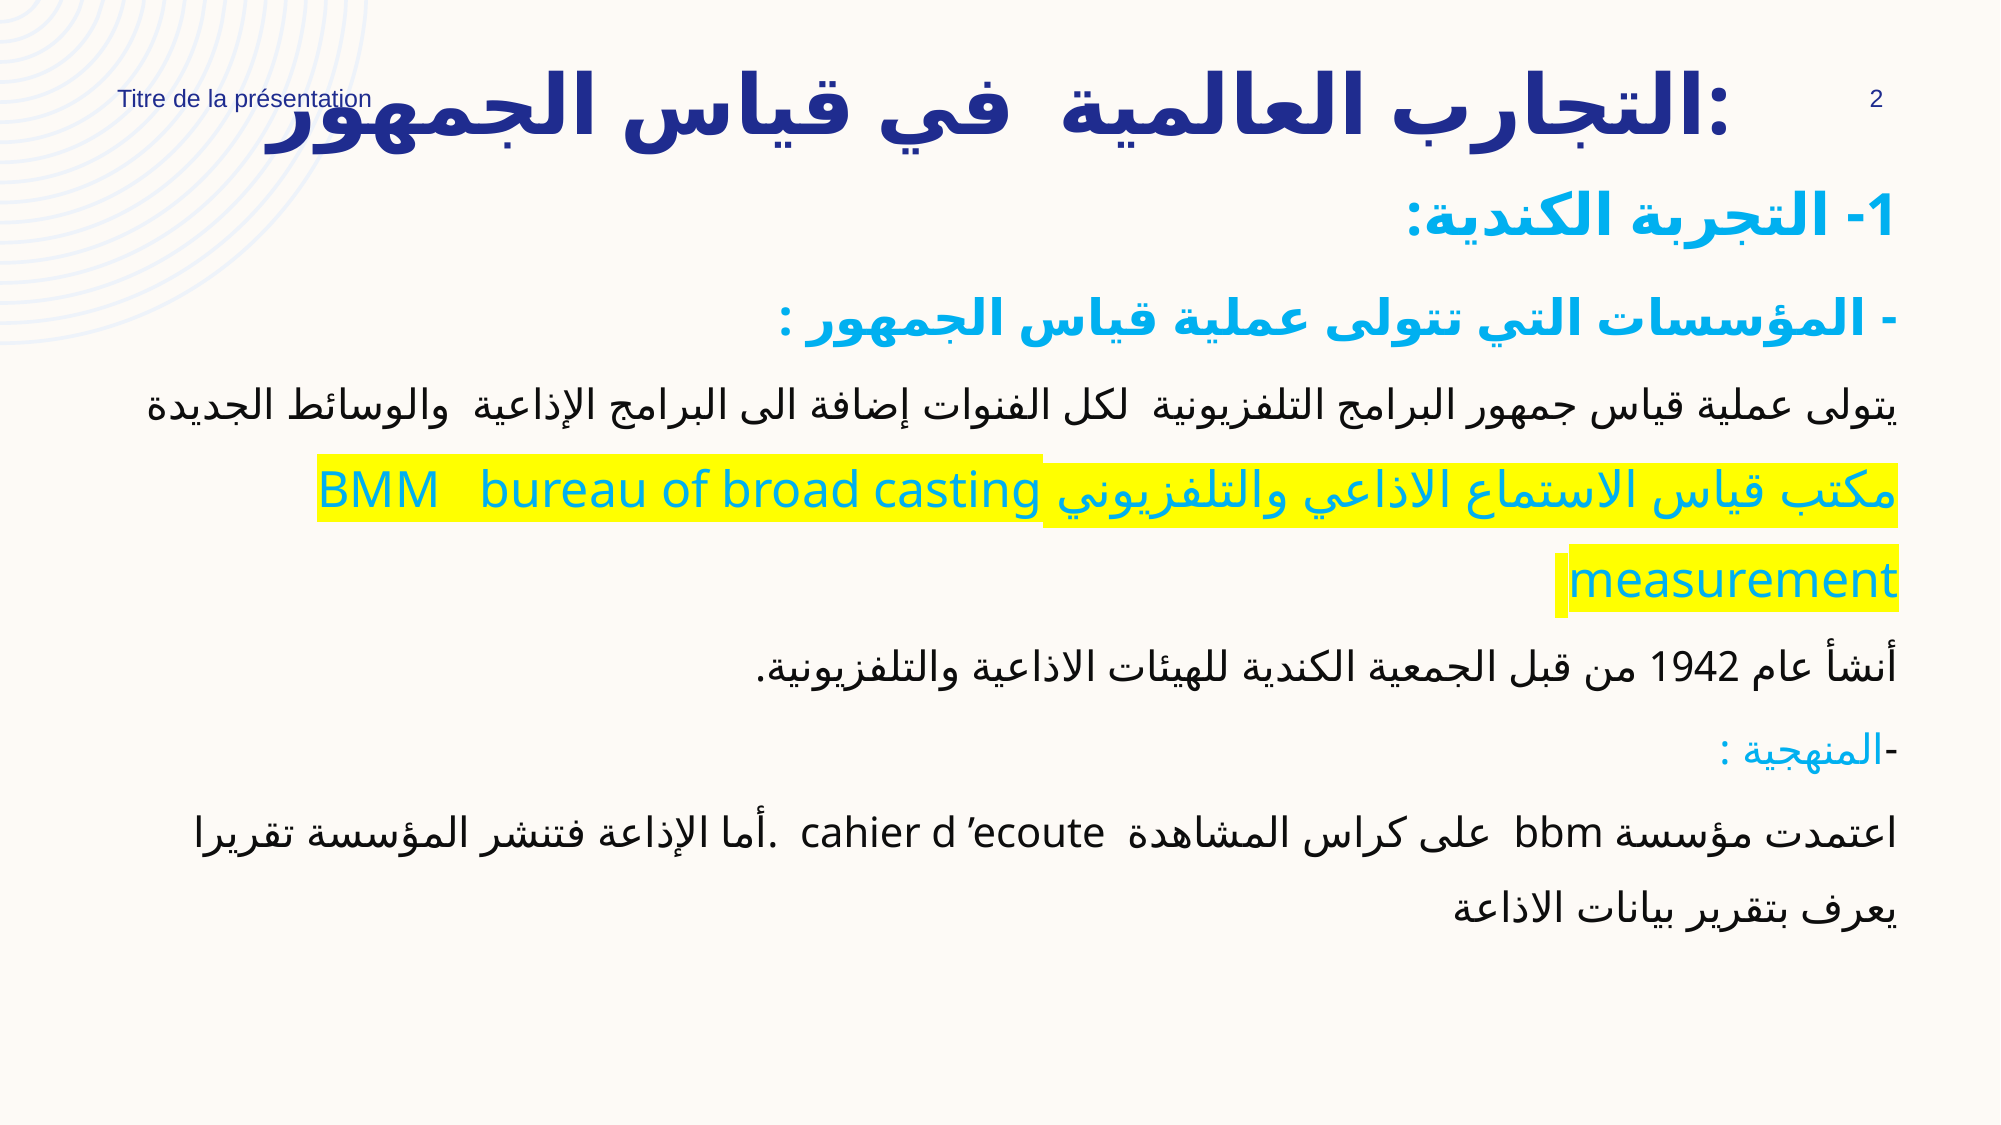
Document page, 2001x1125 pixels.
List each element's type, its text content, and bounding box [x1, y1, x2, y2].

title التجارب العالمية في قياس الجمهور: [124, 43, 1876, 135]
list 1- التجربة الكندية: - المؤسسات التي تتولى عملية قياس الجمهور : يتولى عملية قياس جمهور البرامج التلفزيونية لكل الفنوات إضافة الى البرامج الإذاعية والوسائط الجديدة مكتب قياس الاستماع الاذاعي والتلفزيوني BMM bureau of broad casting measurement أنشأ عام 1942 من قبل الجمعية الكندية للهيئات الاذاعية والتلفزيونية. -المنهجية : اعتمدت مؤسسة bbm على كراس المشاهدة cahier d ’ecoute .أما الإذاعة فتنشر المؤسسة تقريرا يعرف بتقرير بيانات الاذاعة [110, 135, 1935, 1054]
text_box [1795, 75, 1958, 121]
text_box Titre de la présentation [101, 75, 627, 121]
